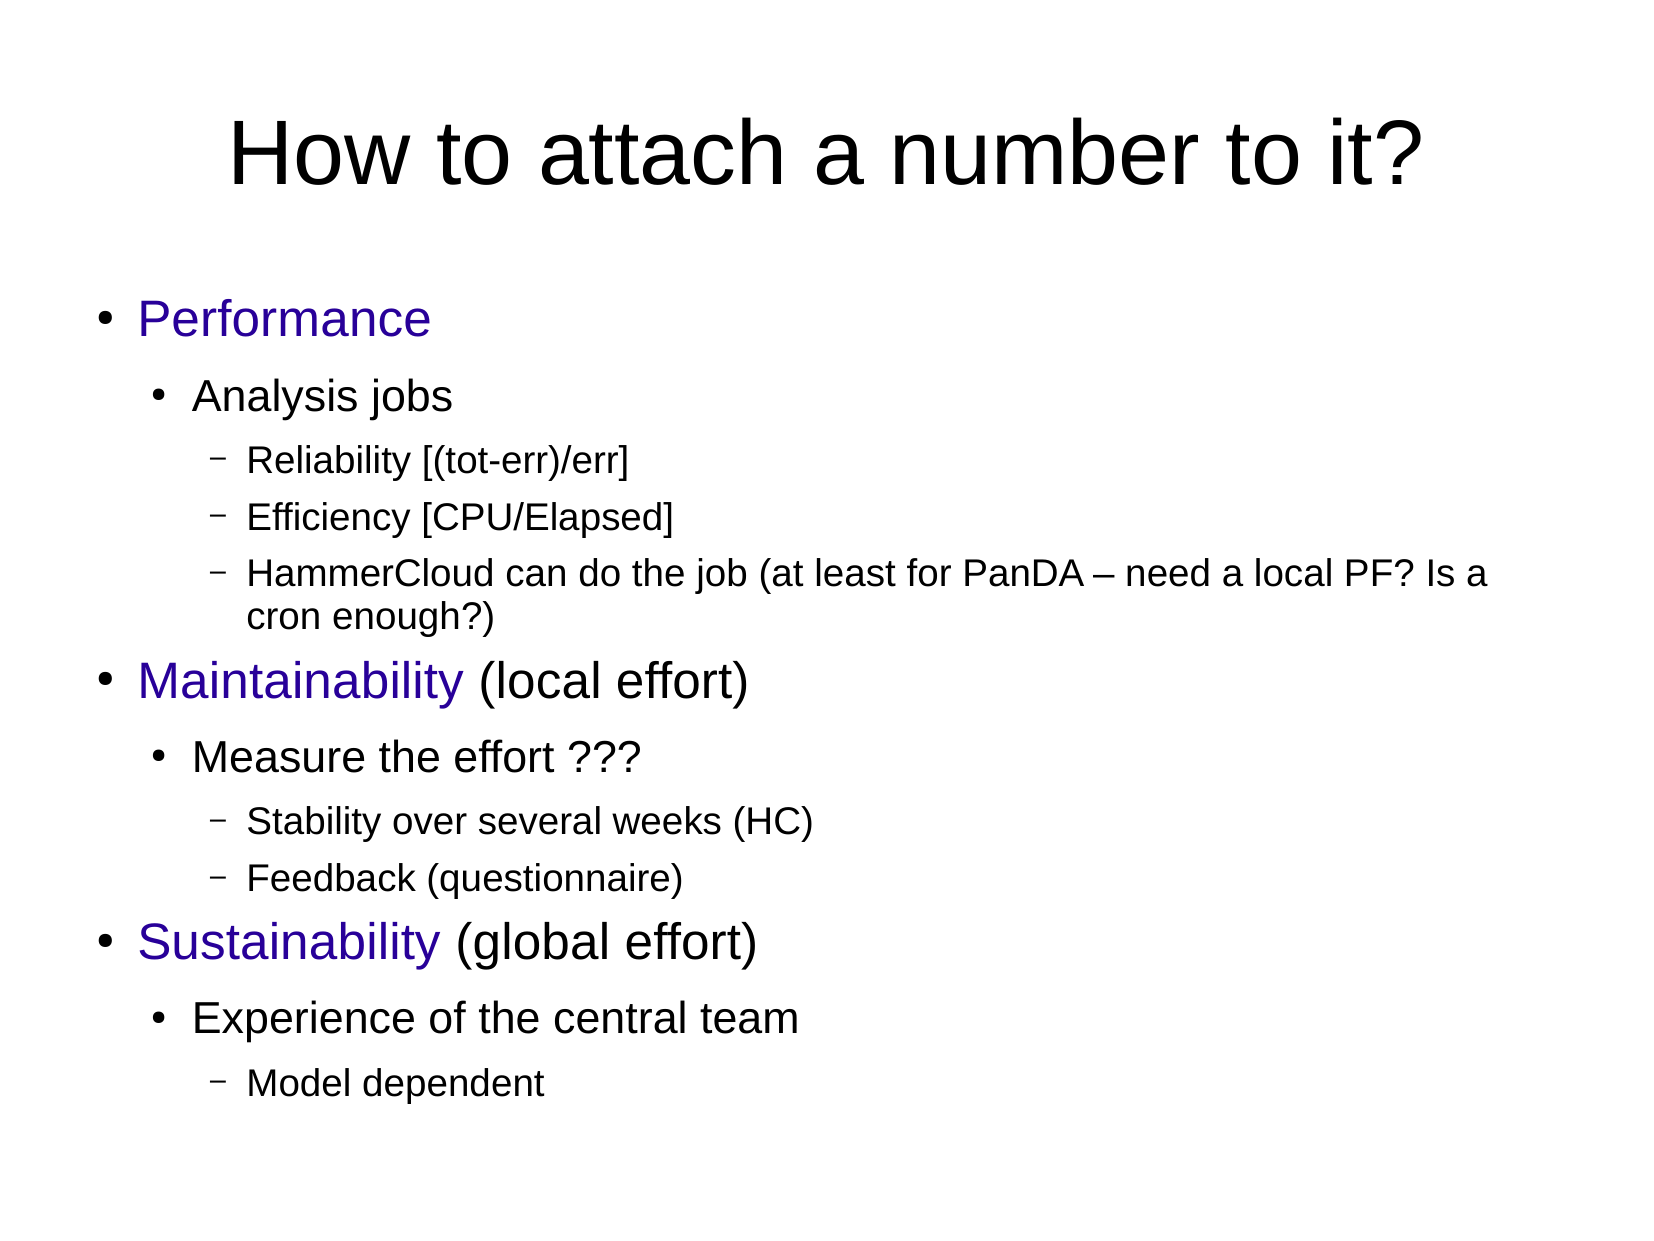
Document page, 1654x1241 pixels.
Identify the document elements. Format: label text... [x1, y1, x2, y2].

list Performance Analysis jobs Reliability [(tot-err)/err] Efficiency [CPU/Elapsed] HammerCloud can do the job (at least for PanDA – need a local PF? Is a cron enough?) Maintainability (local effort) Measure the effort ??? Stability over several weeks (HC) Feedback (questionnaire) Sustainability (global effort) Experience of the central team Model dependent [82, 290, 1571, 1109]
title How to attach a number to it? [82, 56, 1571, 250]
